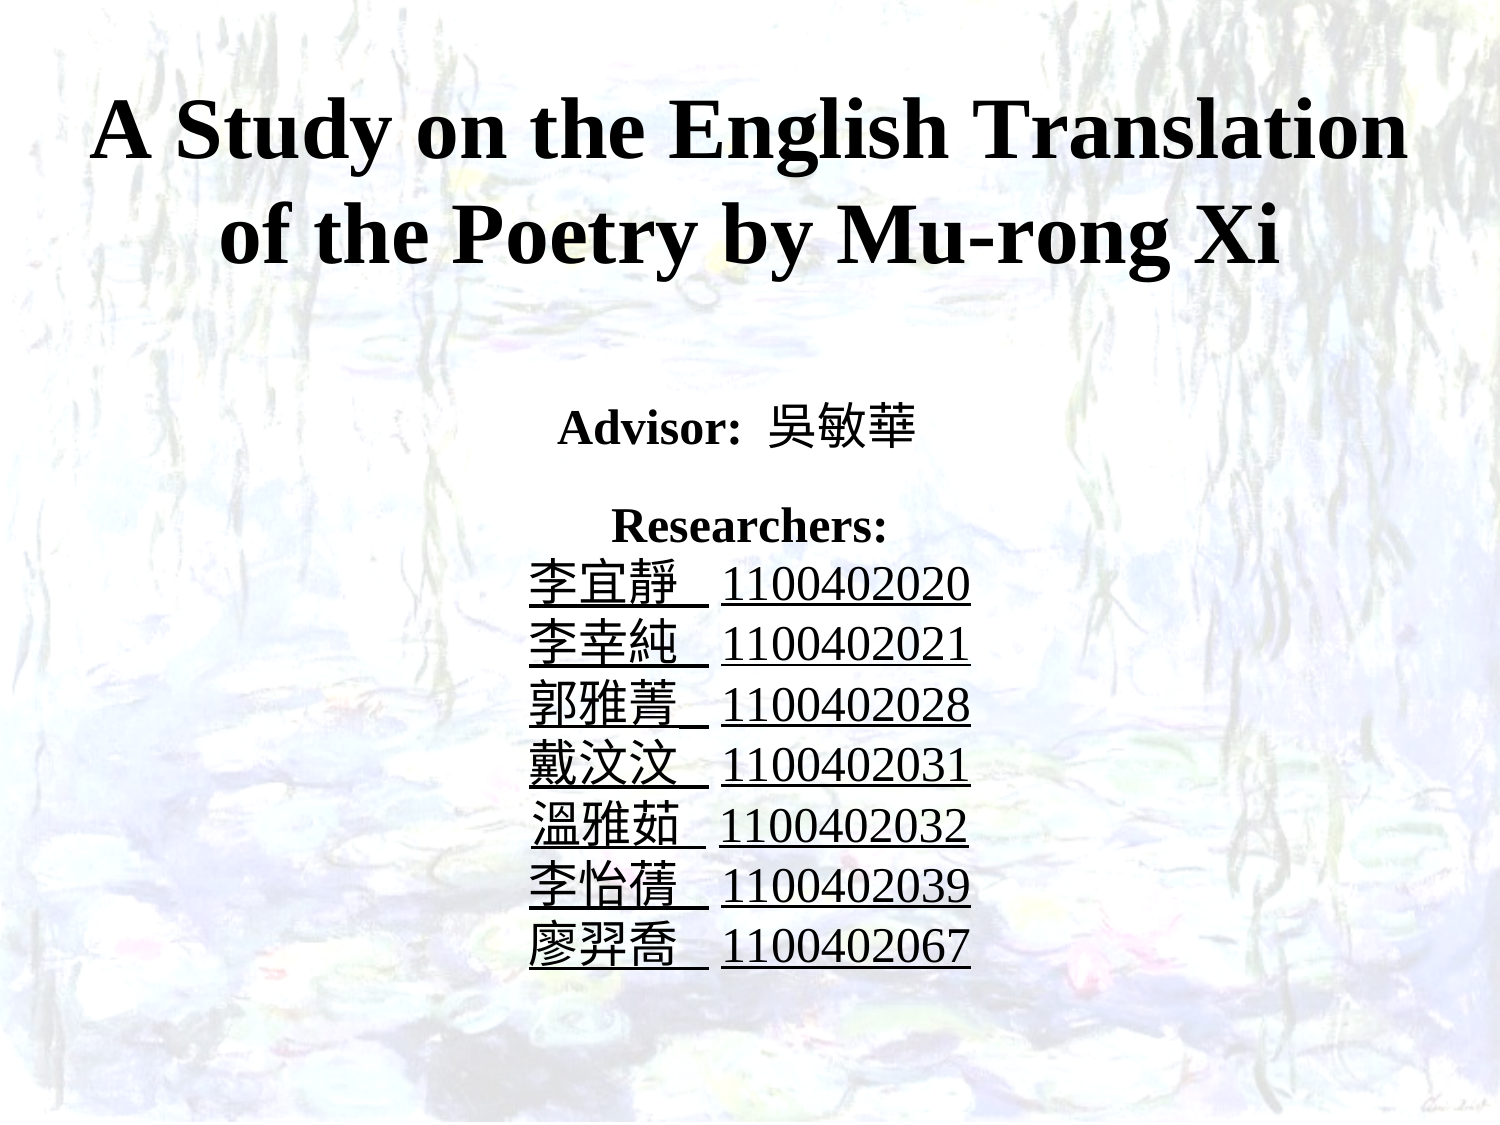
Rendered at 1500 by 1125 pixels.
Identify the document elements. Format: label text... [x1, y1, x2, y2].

title A Study on the English Translation of the Poetry by Mu-rong Xi [29, 160, 1471, 391]
subtitle Advisor: 吳敏華 Researchers: 李宜靜 1100402020 李幸純 1100402021 郭雅菁 1100402028 戴汶汶 1100402031 溫雅茹 1100402032 李怡蒨 1100402039 廖羿喬 1100402067 [225, 408, 1276, 1000]
picture [0, 0, 1500, 1122]
